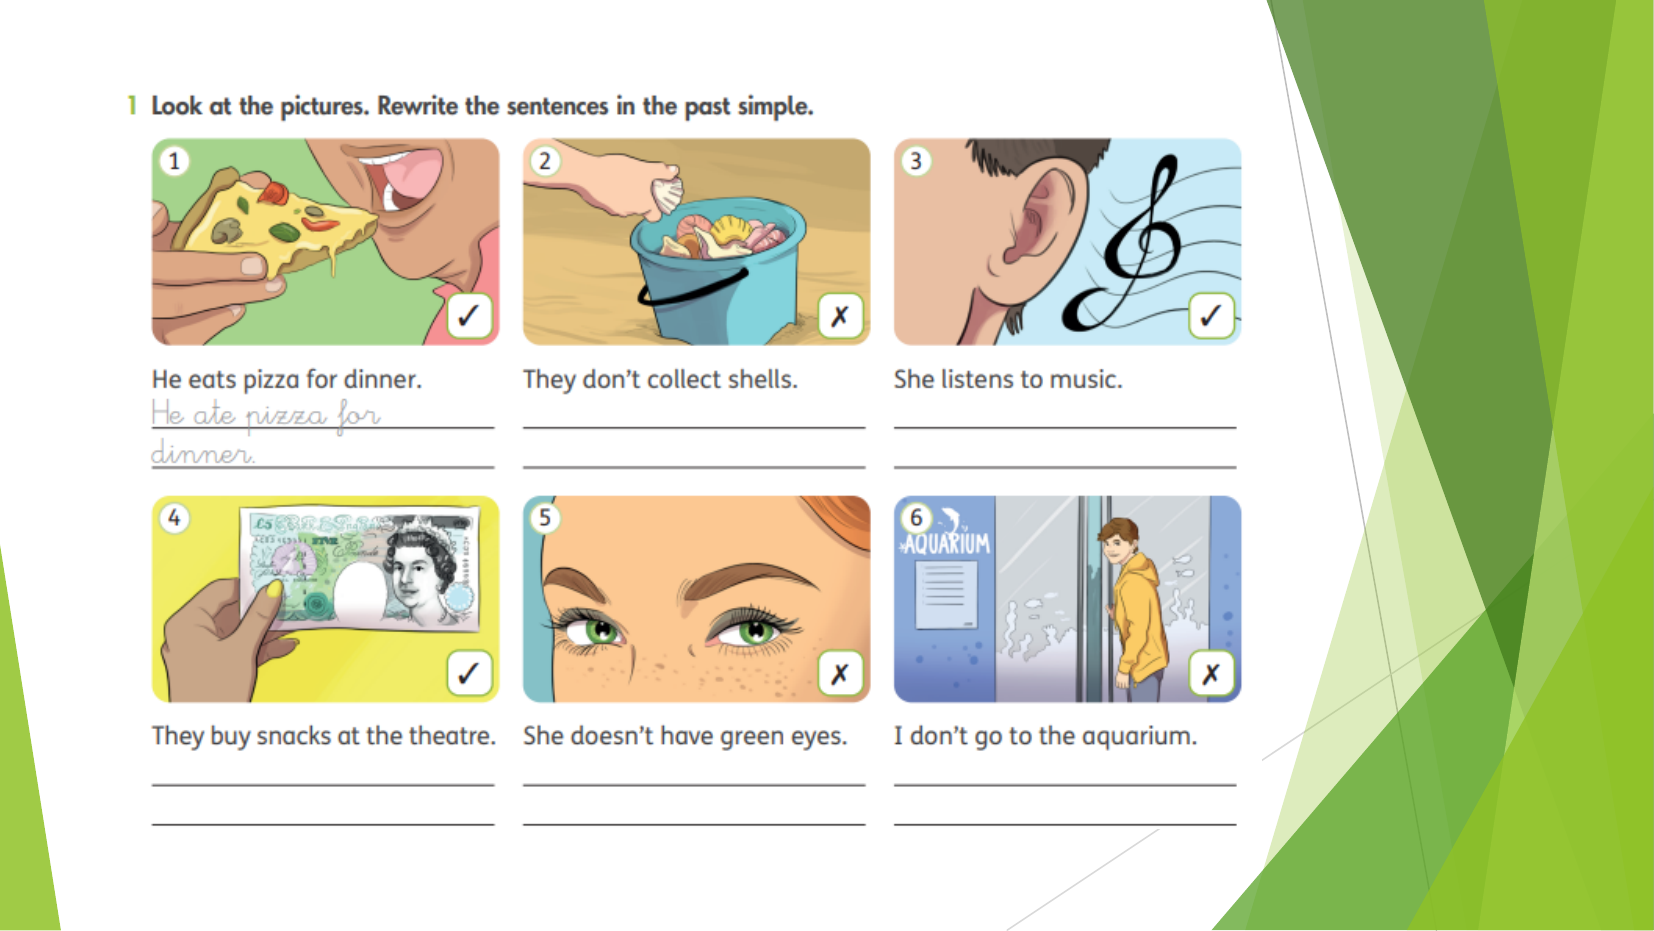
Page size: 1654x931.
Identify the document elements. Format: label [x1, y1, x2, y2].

picture [92, 74, 1262, 830]
